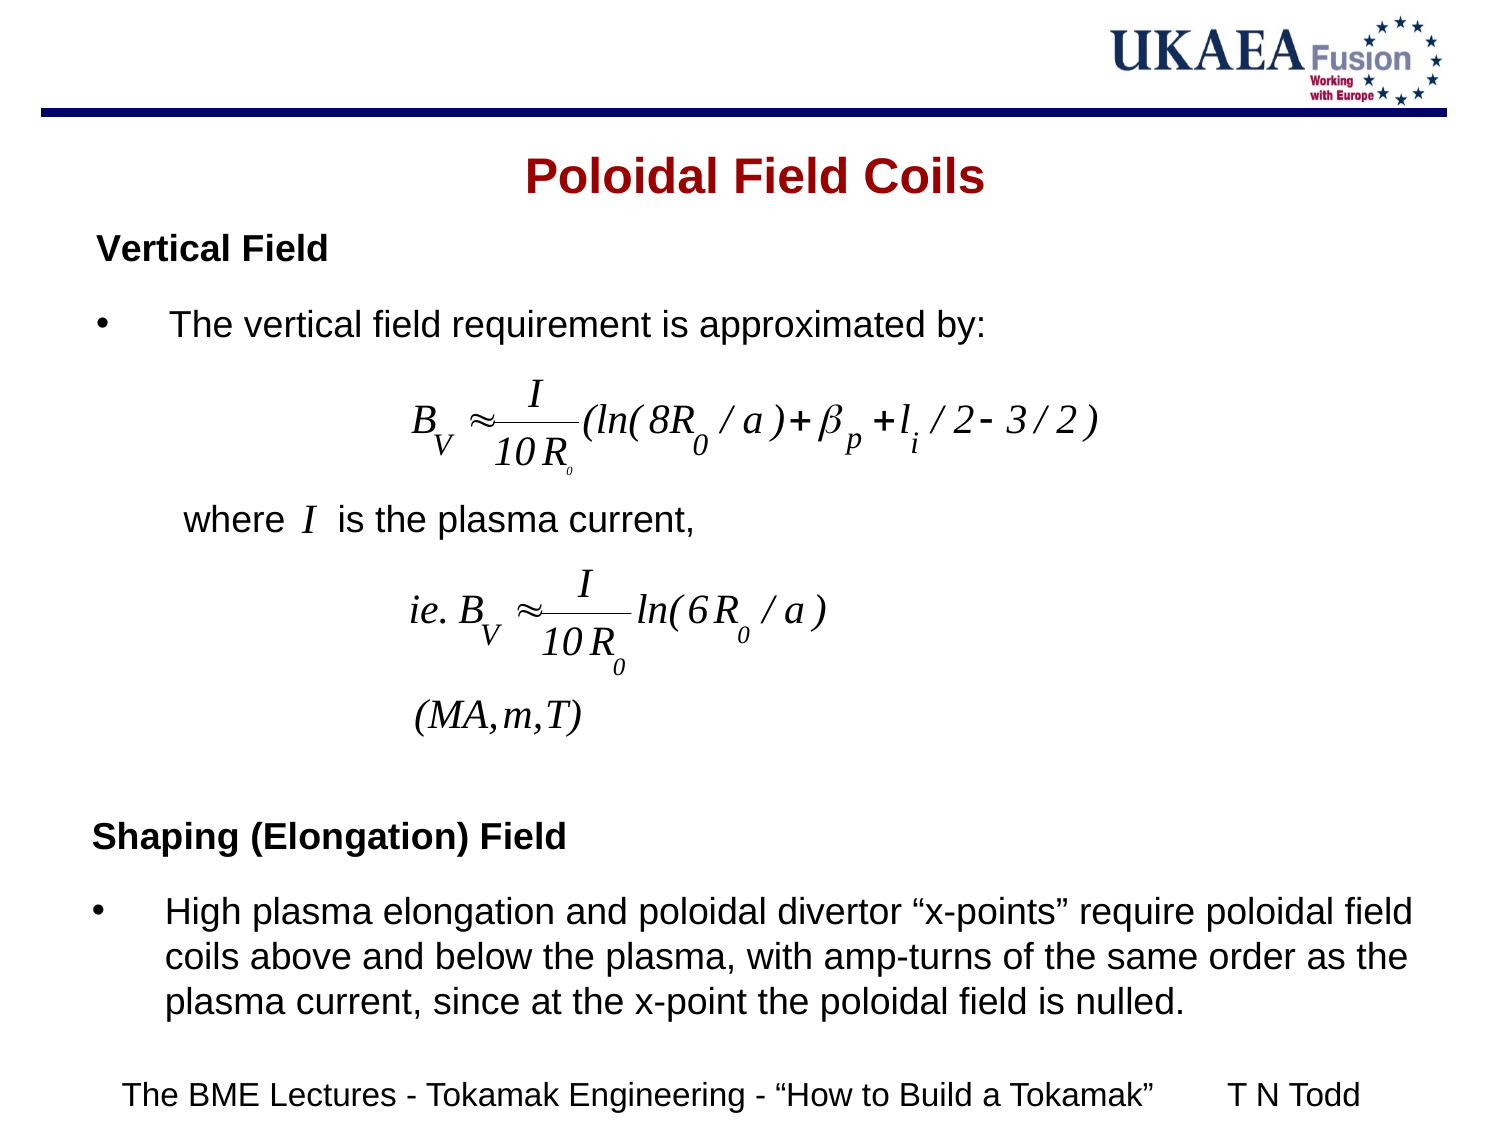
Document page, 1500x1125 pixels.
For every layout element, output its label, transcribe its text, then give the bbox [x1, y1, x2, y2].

picture [1107, 15, 1443, 106]
chart [406, 370, 1101, 482]
text_box Vertical Field The vertical field requirement is approximated by: [81, 216, 1344, 353]
chart [406, 560, 830, 744]
text_box where is the plasma current, [168, 487, 717, 548]
text_box Poloidal Field Coils [454, 135, 1057, 211]
chart [296, 500, 325, 538]
text_box Shaping (Elongation) Field High plasma elongation and poloidal divertor “x-points” require poloidal field coils above and below the plasma, with amp-turns of the same order as the plasma current, since at the x-point the poloidal field is nulled. [77, 804, 1434, 1030]
